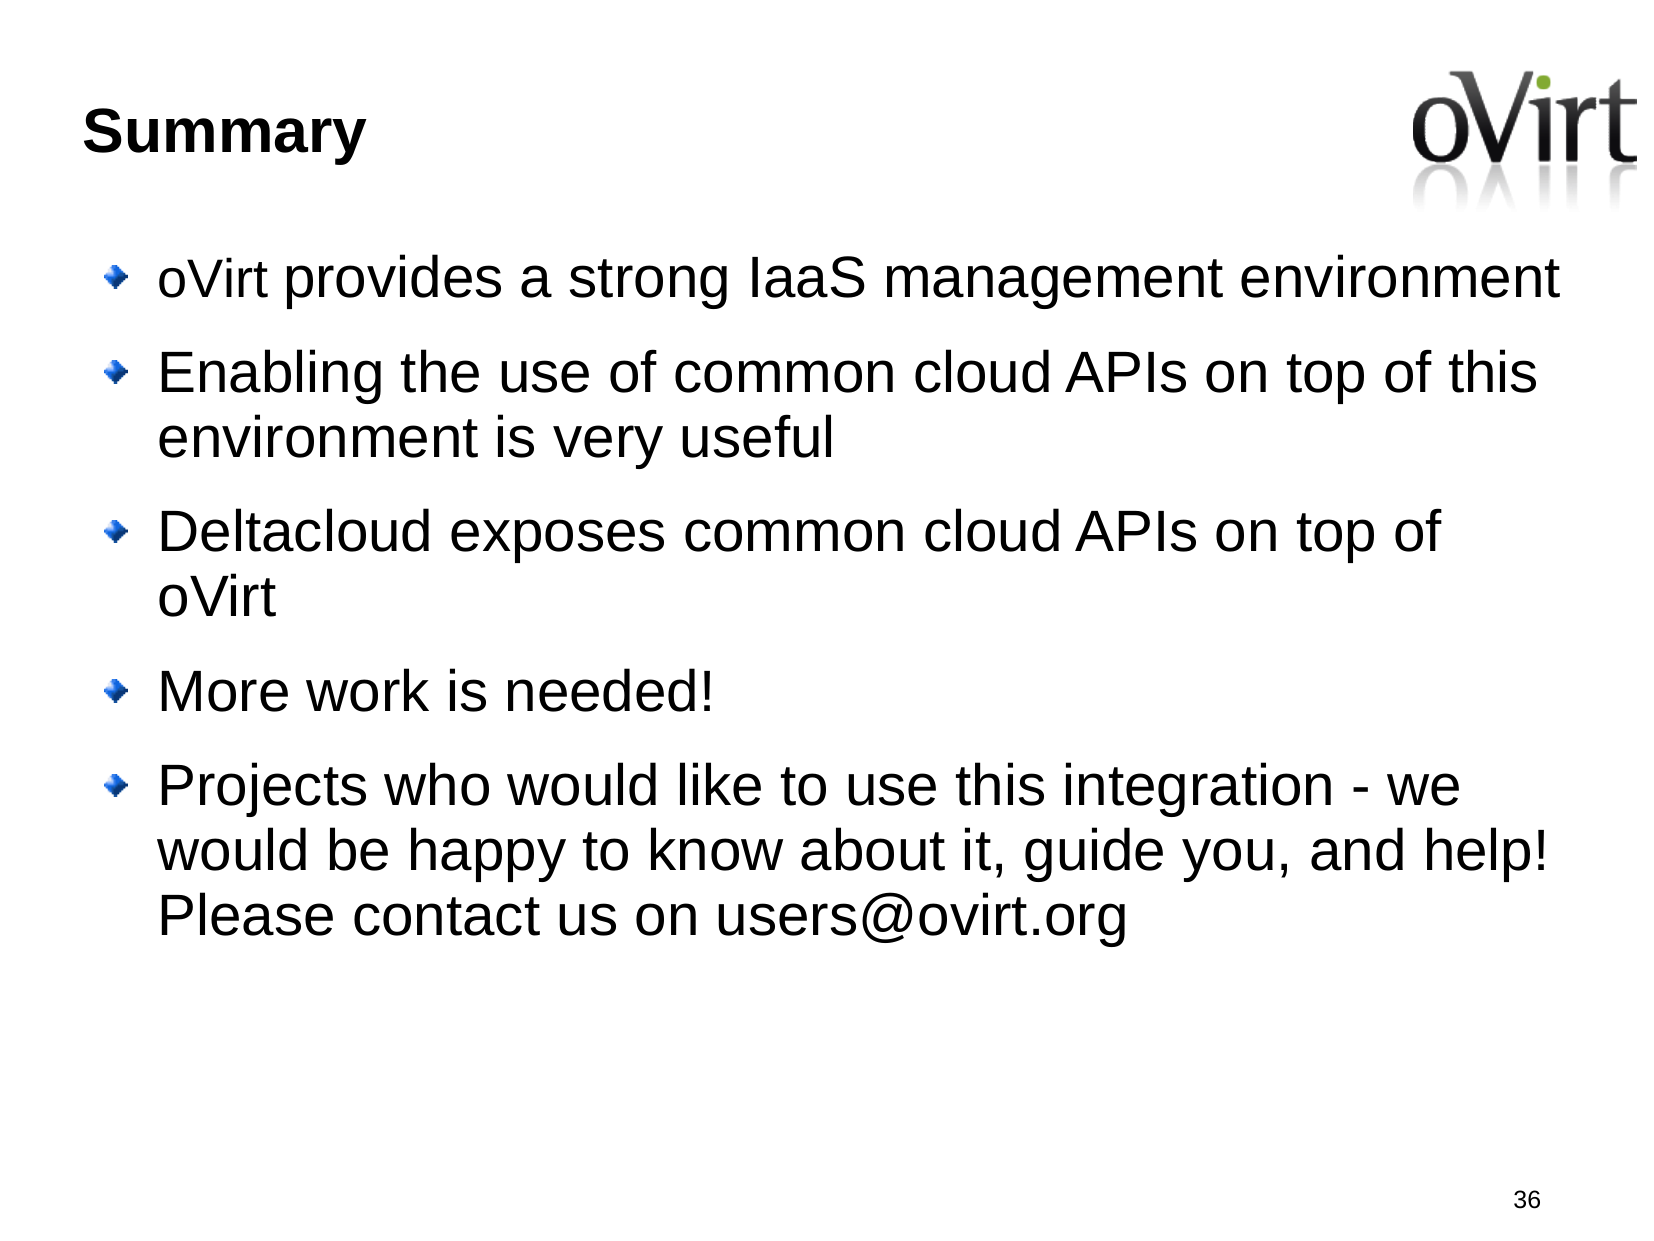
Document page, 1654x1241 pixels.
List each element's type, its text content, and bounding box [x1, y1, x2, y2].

picture [1413, 63, 1637, 212]
list oVirt provides a strong IaaS management environment Enabling the use of common cloud APIs on top of this environment is very useful Deltacloud exposes common cloud APIs on top of oVirt More work is needed! Projects who would like to use this integration - we would be happy to know about it, guide you, and help! Please contact us on users@ovirt.org [86, 244, 1576, 1039]
title Summary [82, 37, 1303, 226]
